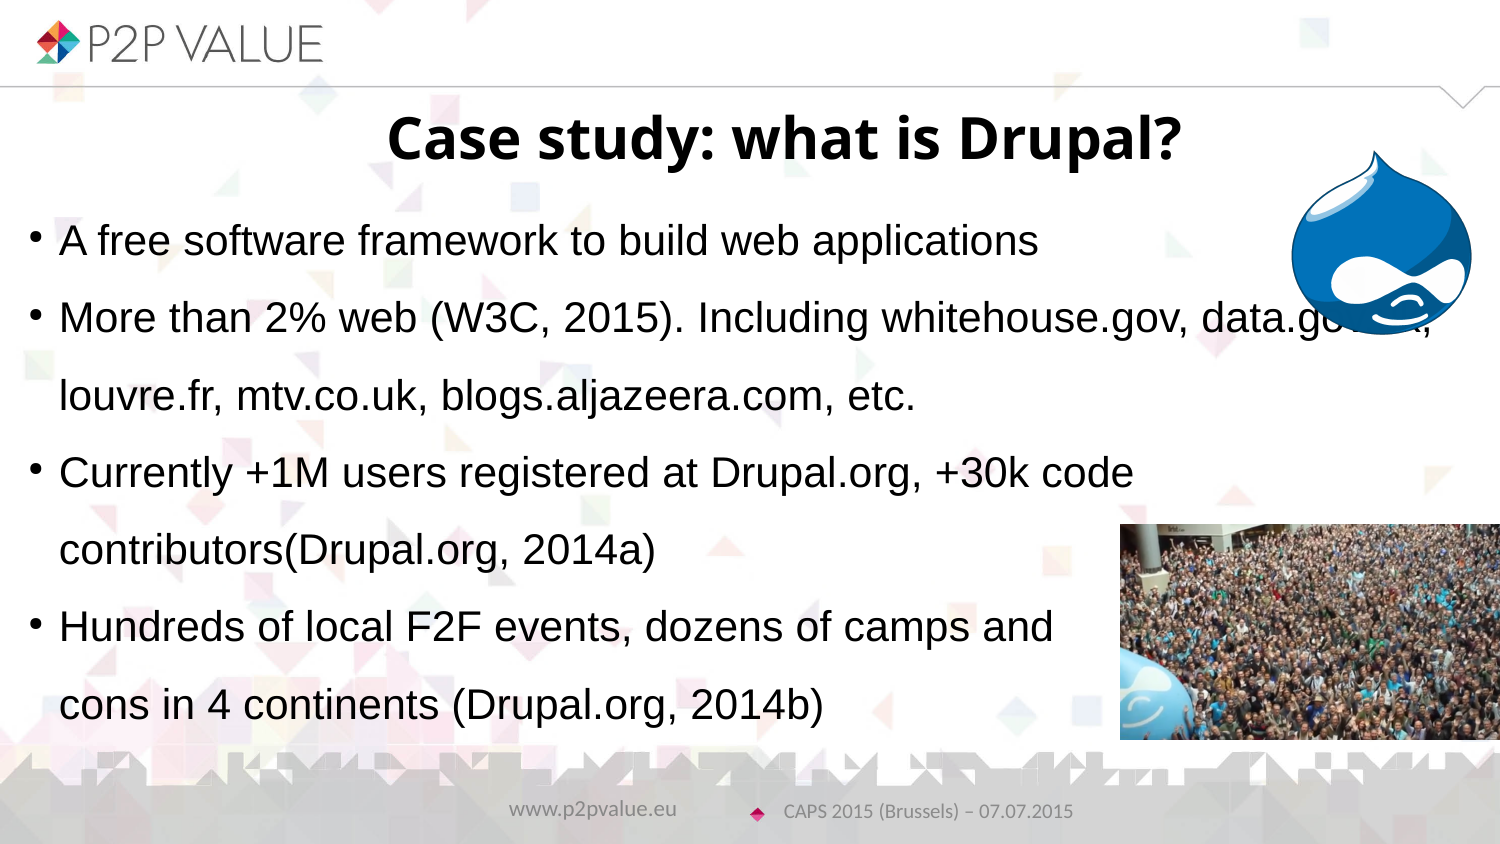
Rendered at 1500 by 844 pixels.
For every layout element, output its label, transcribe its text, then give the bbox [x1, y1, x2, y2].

picture [0, 0, 1500, 844]
subtitle A free software framework to build web applications More than 2% web (W3C, 2015). Including whitehouse.gov, data.gov.uk, louvre.fr, mtv.co.uk, blogs.aljazeera.com, etc. Currently +1M users registered at Drupal.org, +30k code contributors(Drupal.org, 2014a) Hundreds of local F2F events, dozens of camps and cons in 4 continents (Drupal.org, 2014b) [15, 180, 1496, 736]
title Case study: what is Drupal? [324, 92, 1246, 180]
text_box CAPS 2015 (Brussels) – 07.07.2015 [770, 787, 1463, 833]
text_box www.p2pvalue.eu [502, 786, 721, 827]
